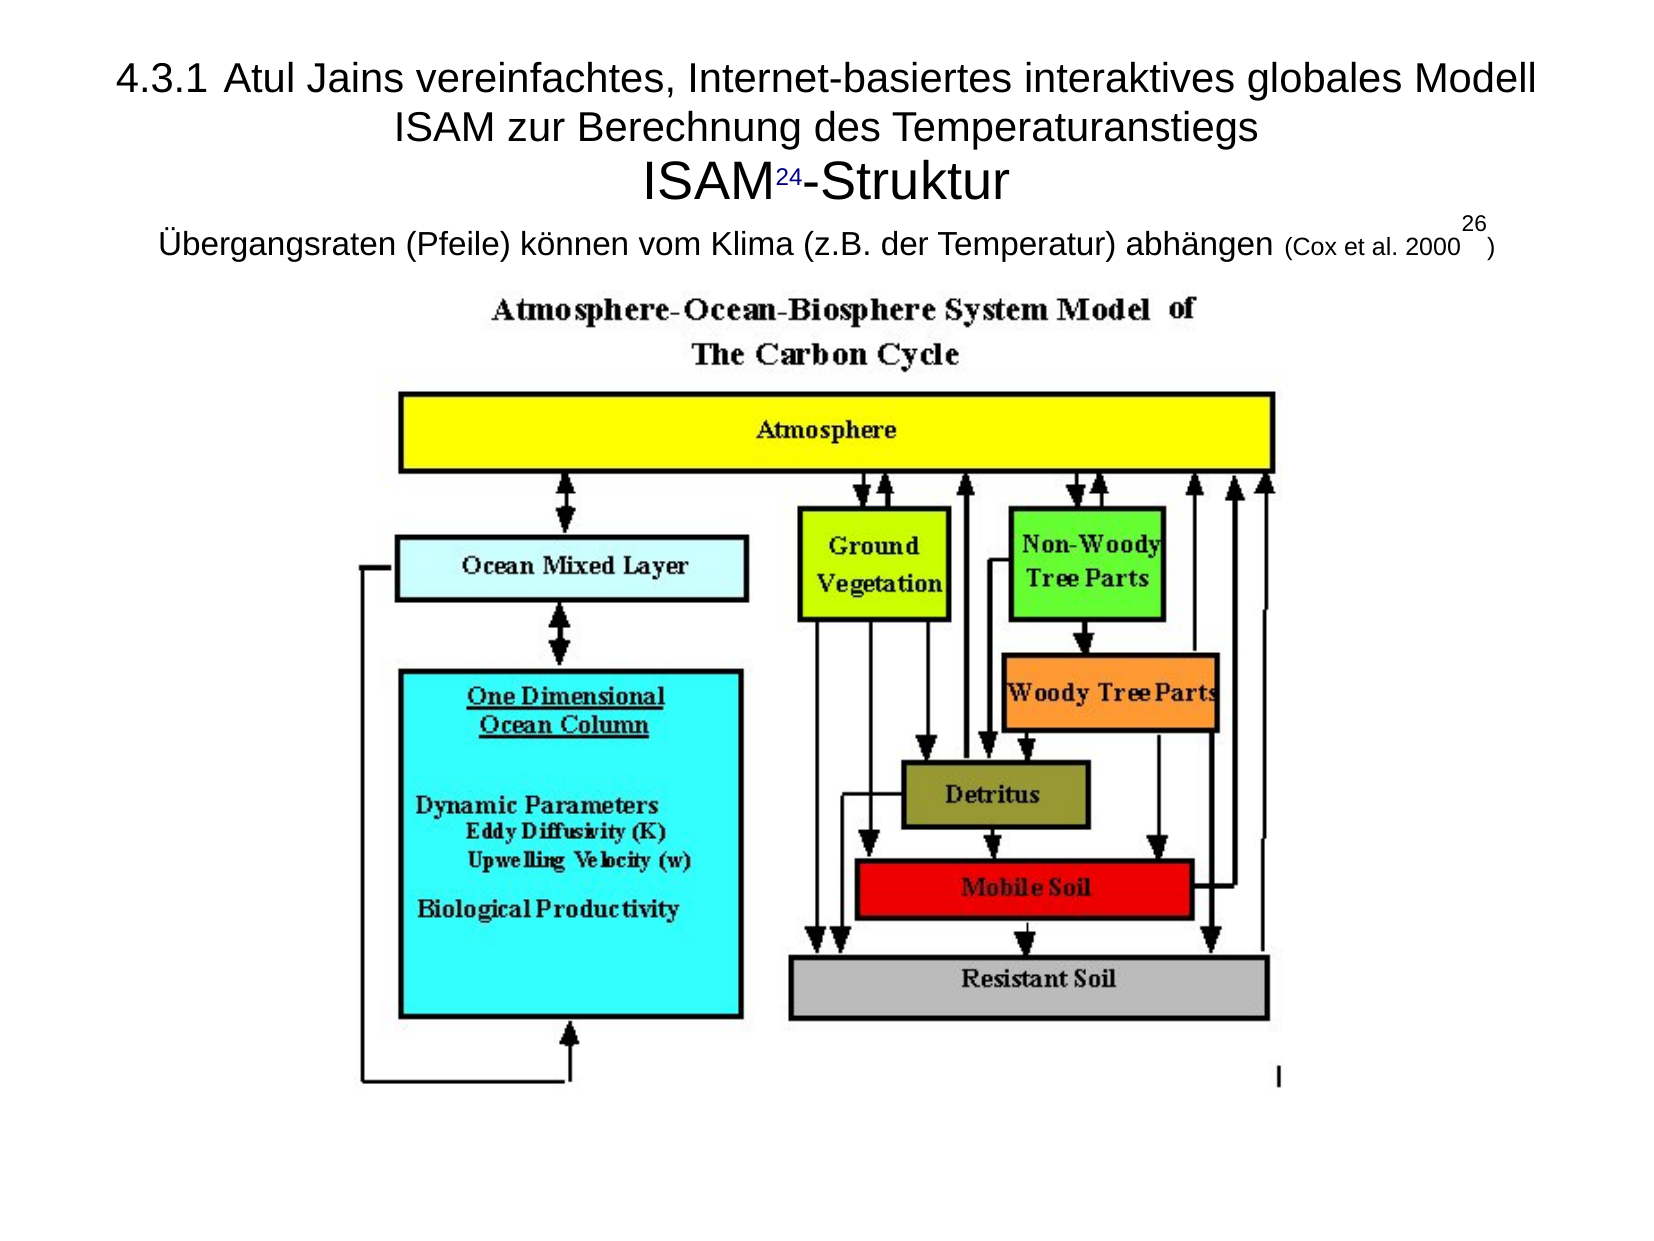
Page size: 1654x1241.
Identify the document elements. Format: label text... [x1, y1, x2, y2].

title 4.3.1 Atul Jains vereinfachtes, Internet-basiertes interaktives globales Modell ISAM zur Berechnung des Temperaturanstiegs ISAM24-Struktur Übergangsraten (Pfeile) können vom Klima (z.B. der Temperatur) abhängen (Cox et al. 200026) [82, 43, 1571, 263]
picture [354, 290, 1299, 1109]
